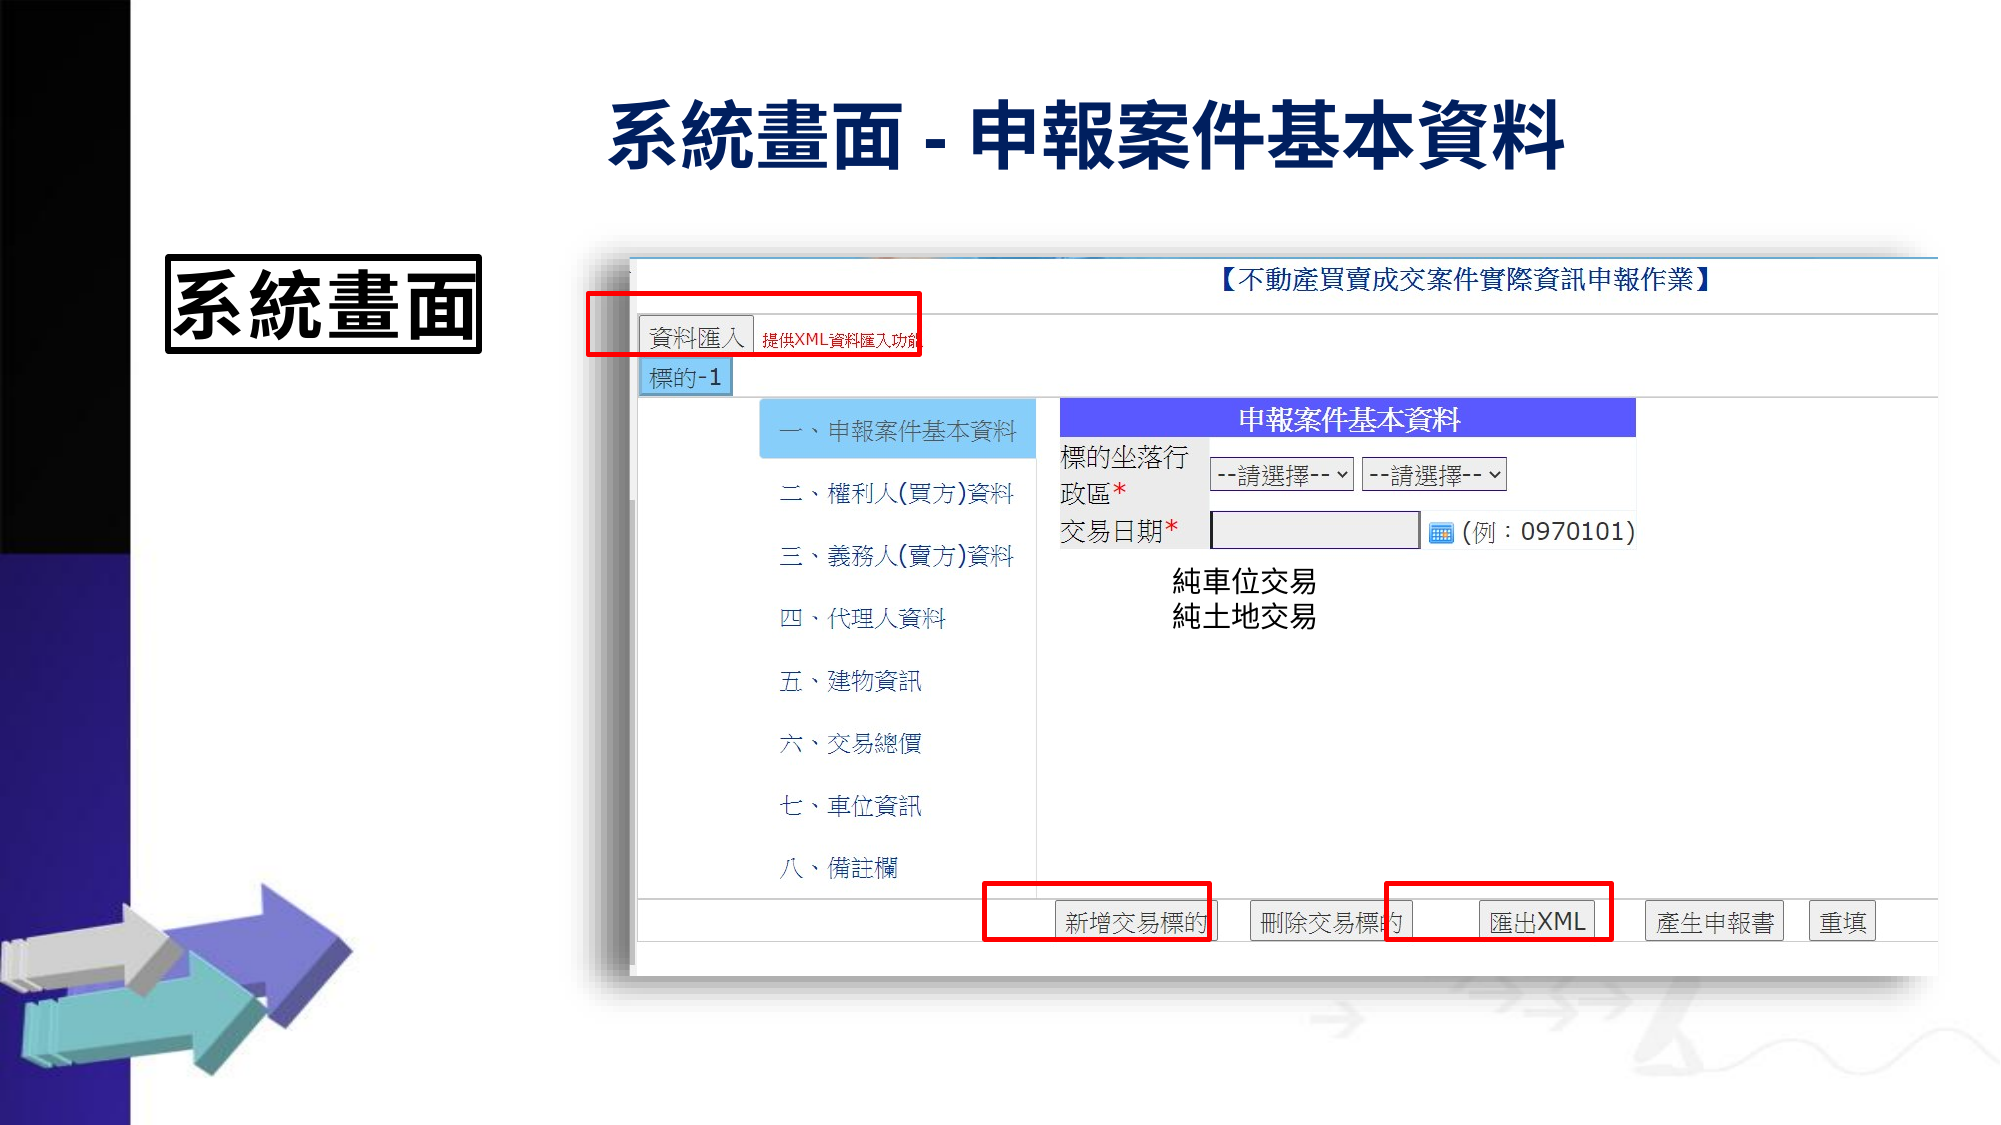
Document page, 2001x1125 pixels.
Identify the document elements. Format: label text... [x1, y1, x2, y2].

text_box 系統畫面 [168, 257, 480, 351]
text_box 純車位交易 純土地交易 [1123, 560, 1322, 635]
text_box [554, 218, 1957, 1030]
picture [0, 0, 2001, 1125]
title 系統畫面-申報案件基本資料 [576, 86, 1594, 180]
